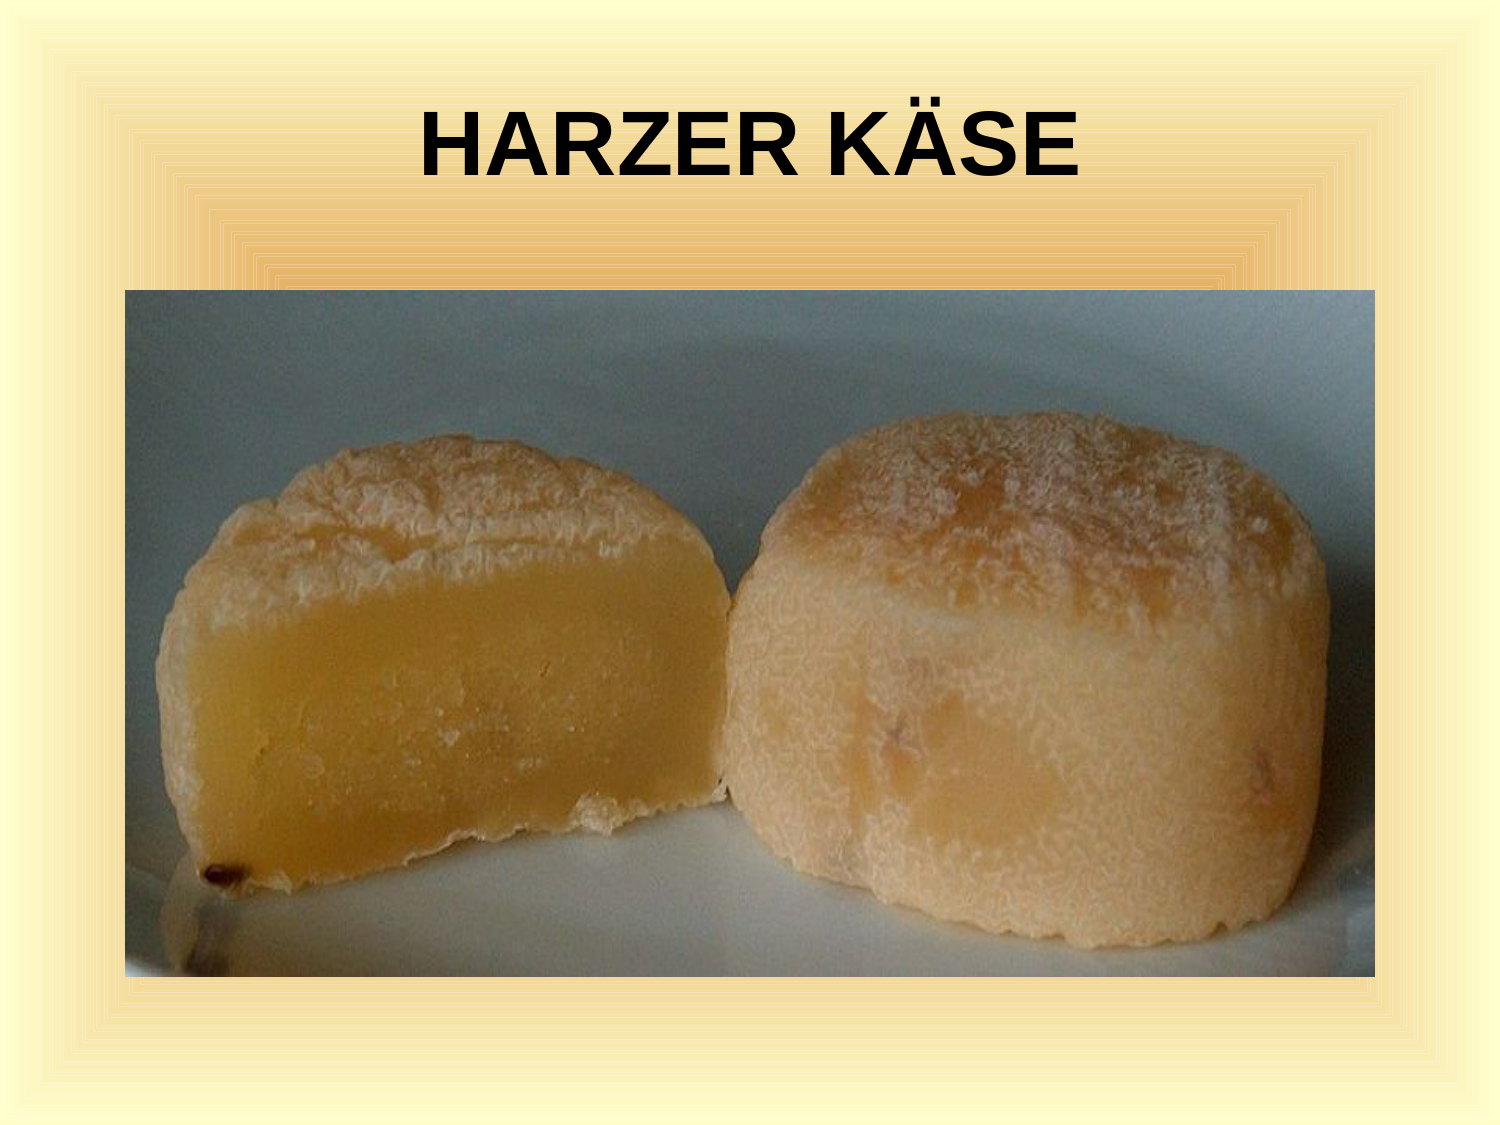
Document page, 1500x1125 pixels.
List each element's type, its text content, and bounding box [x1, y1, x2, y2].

title HARZER KÄSE [75, 45, 1426, 233]
picture [125, 290, 1375, 977]
